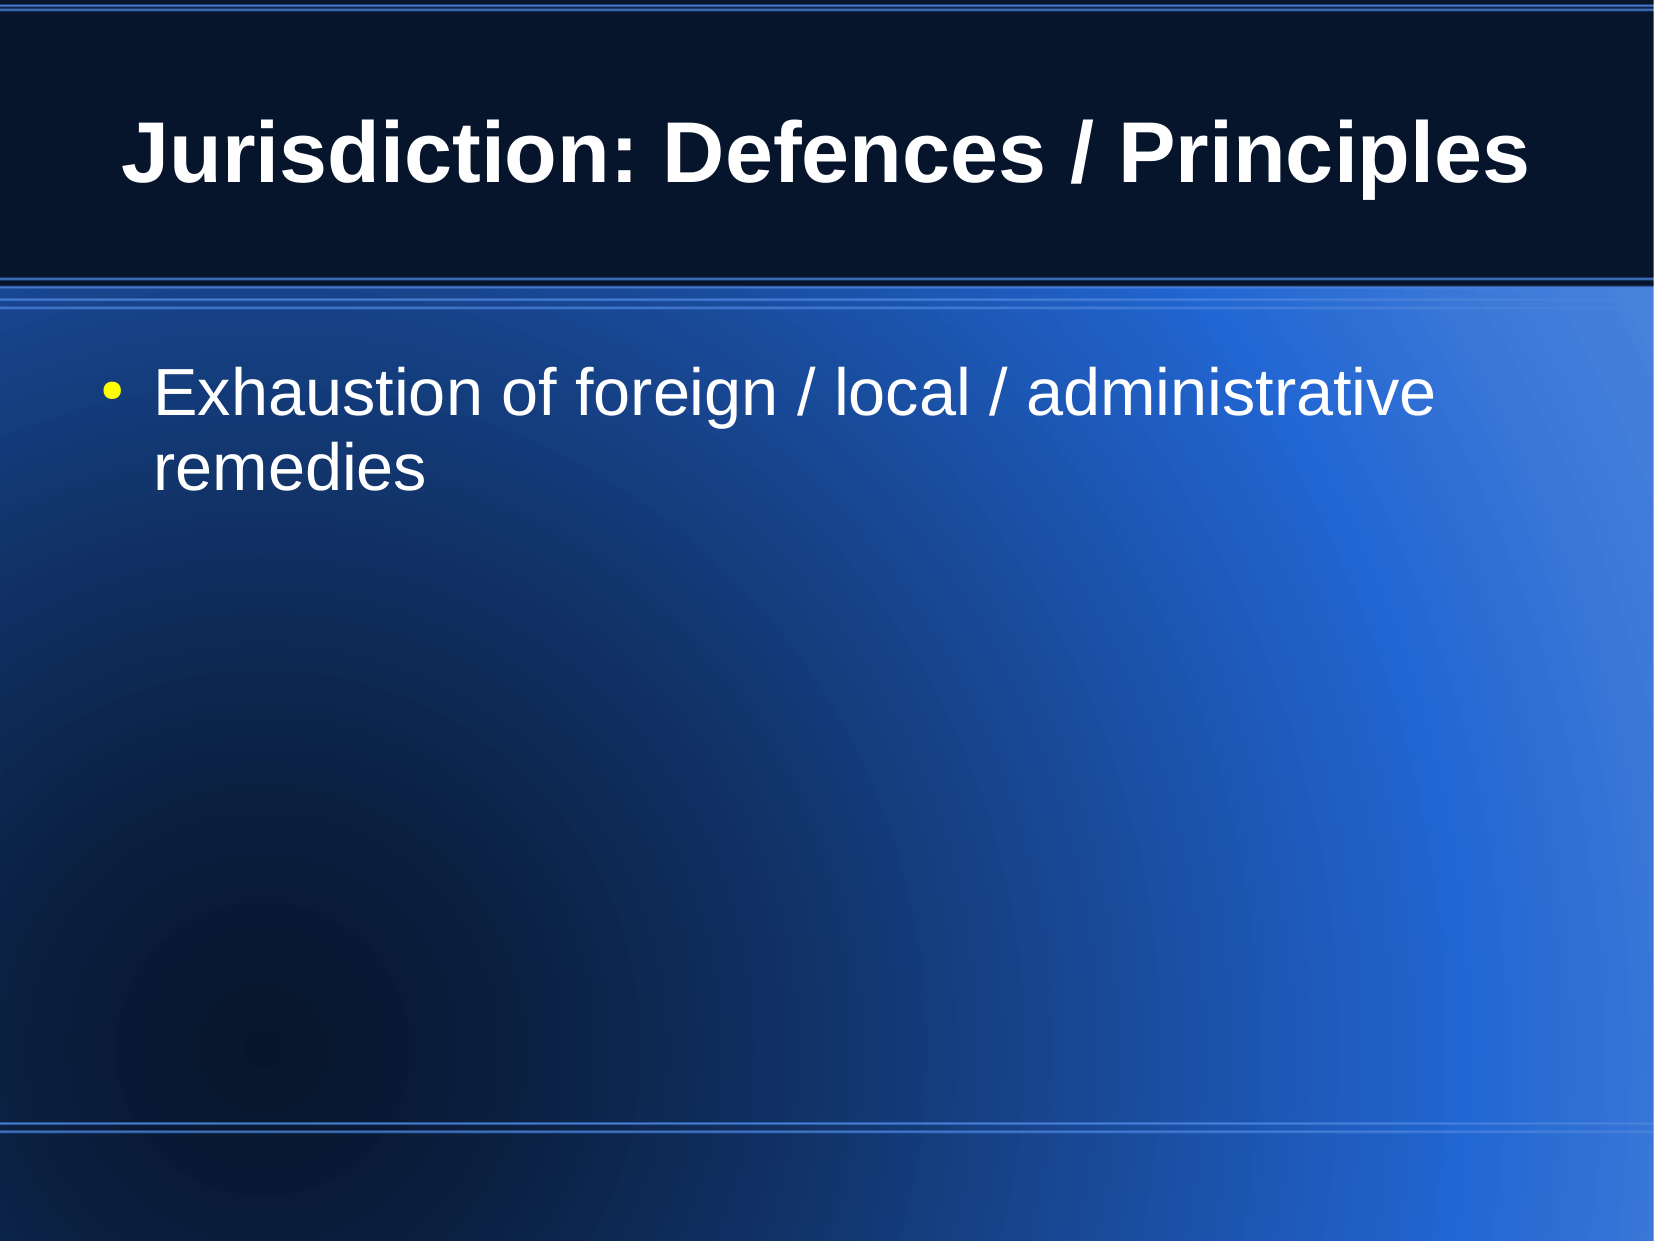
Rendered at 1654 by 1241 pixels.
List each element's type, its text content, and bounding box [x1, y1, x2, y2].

list Exhaustion of foreign / local / administrative remedies [82, 355, 1571, 1058]
title Jurisdiction: Defences / Principles [82, 49, 1571, 257]
picture [0, 0, 1654, 1241]
